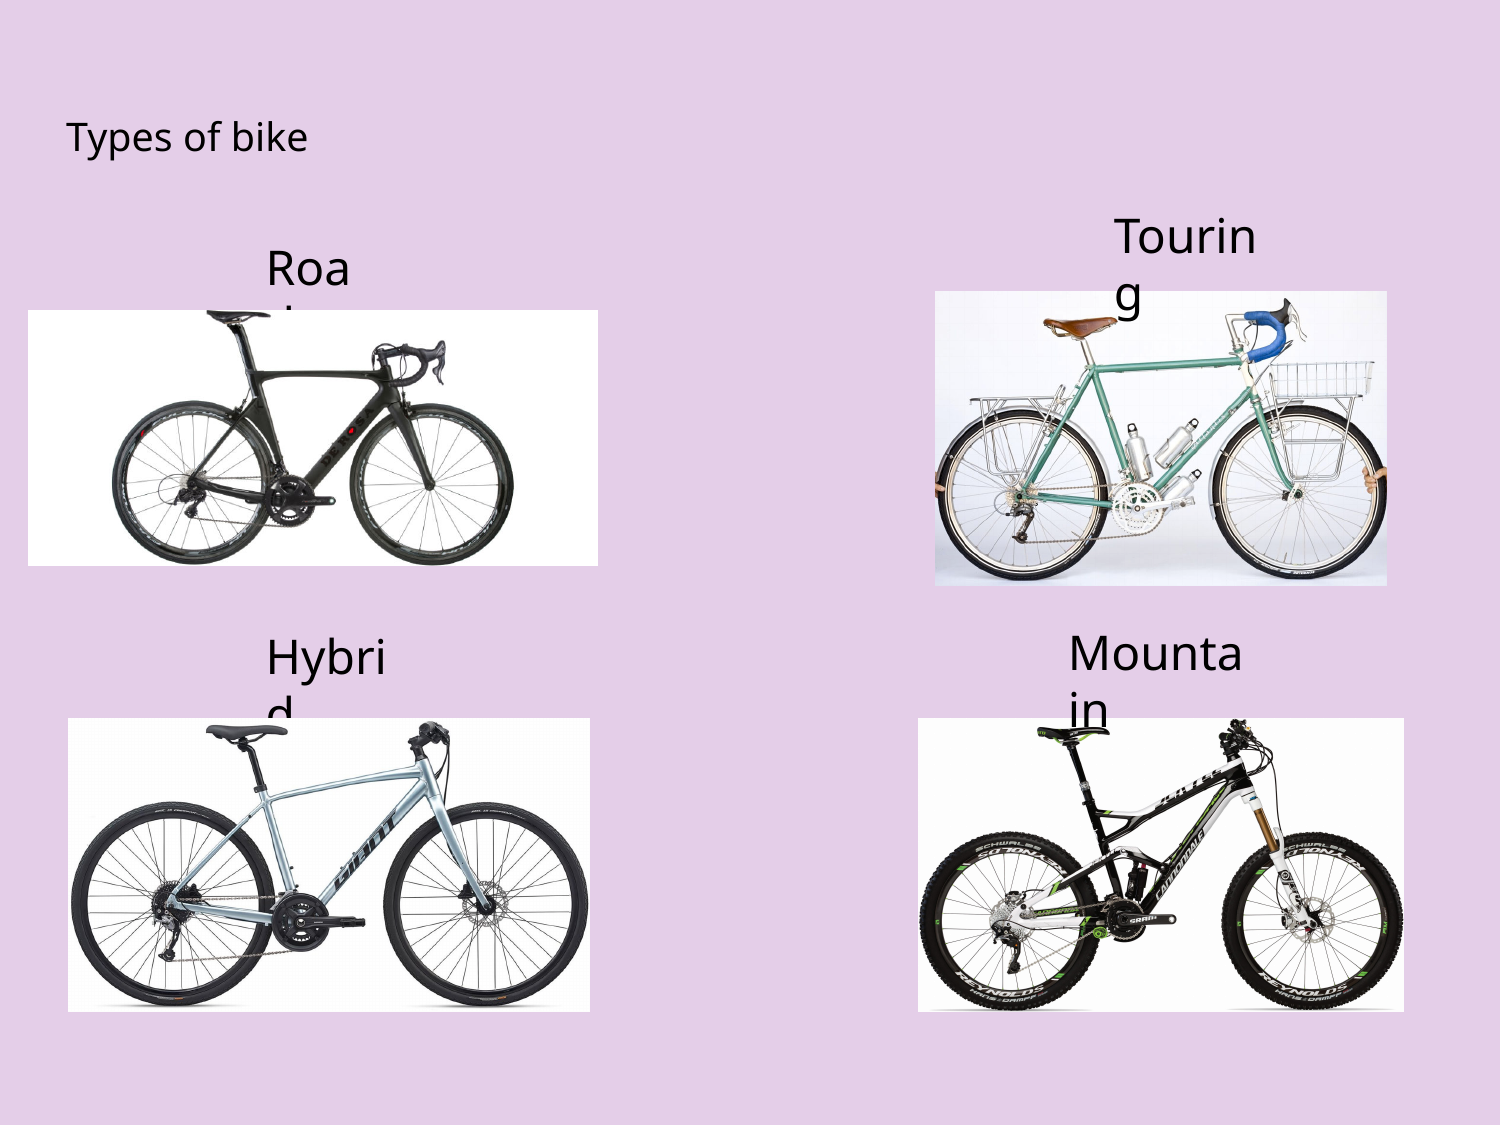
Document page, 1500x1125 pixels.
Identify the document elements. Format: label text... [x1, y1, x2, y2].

text_box Hybrid [272, 709, 286, 718]
picture [918, 718, 1404, 1013]
title Types of bike [51, 97, 1449, 223]
picture [68, 718, 590, 1013]
text_box Road [250, 222, 375, 310]
text_box Touring [1098, 190, 1289, 336]
text_box Hybrid [250, 611, 407, 718]
picture [28, 310, 598, 566]
picture [935, 291, 1387, 586]
text_box Mountain [1053, 607, 1269, 753]
